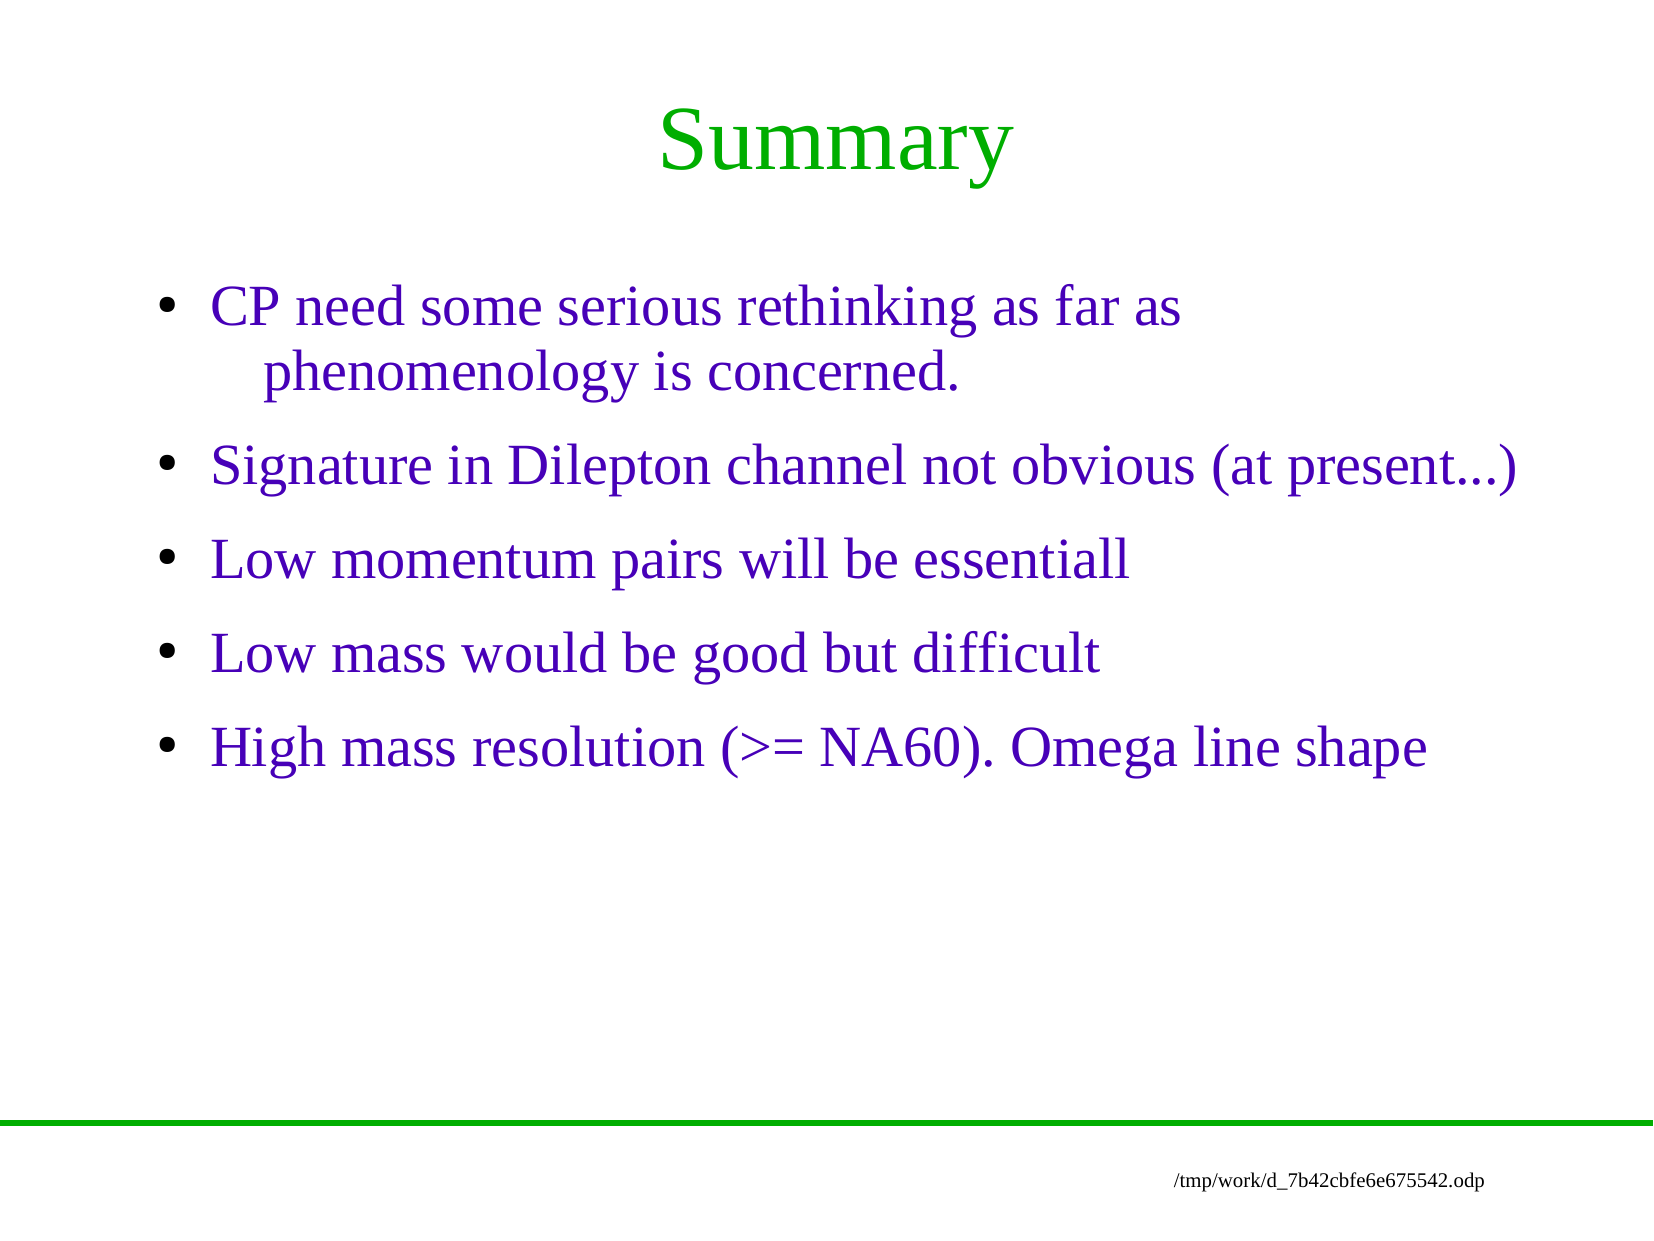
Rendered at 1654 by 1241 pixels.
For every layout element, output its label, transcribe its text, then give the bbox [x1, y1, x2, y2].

list CP need some serious rethinking as far as phenomenology is concerned. Signature in Dilepton channel not obvious (at present...) Low momentum pairs will be essentiall Low mass would be good but difficult High mass resolution (>= NA60). Omega line shape [121, 273, 1534, 1055]
title Summary [130, 34, 1543, 243]
